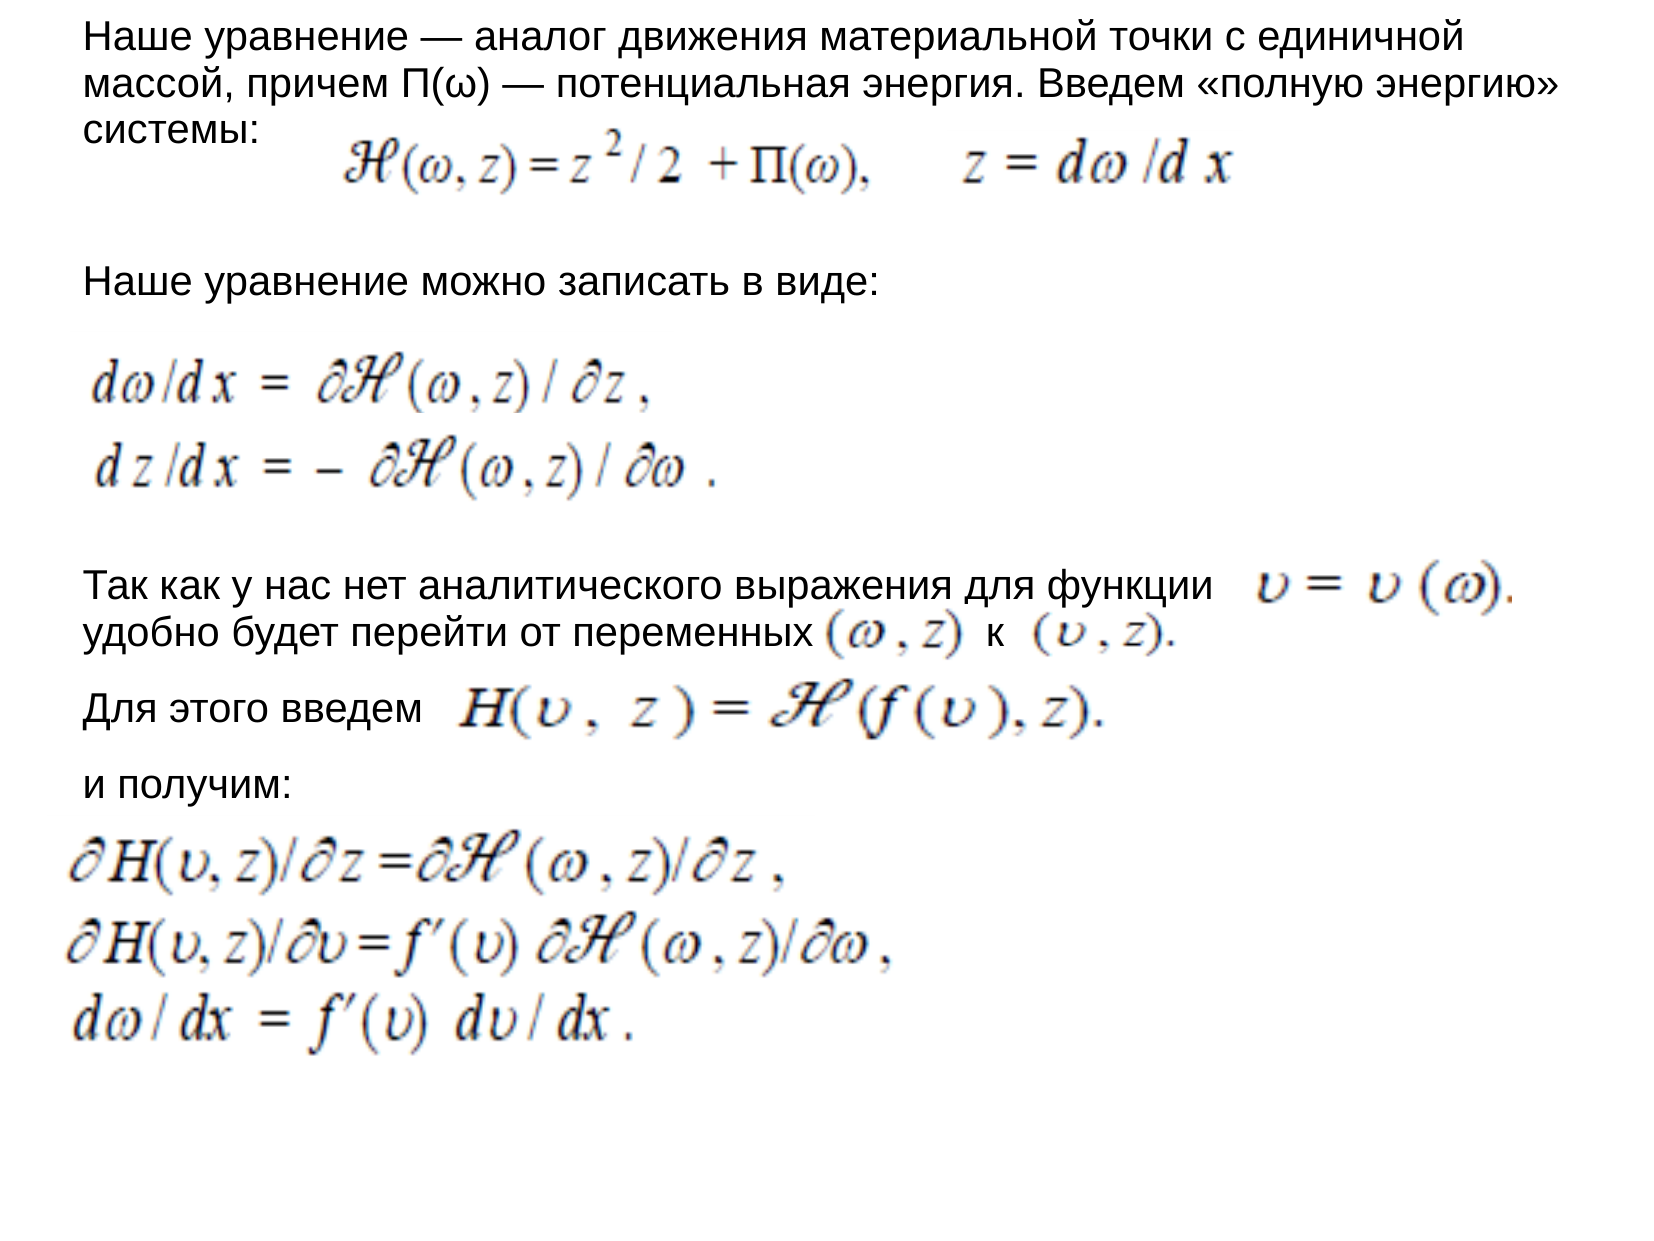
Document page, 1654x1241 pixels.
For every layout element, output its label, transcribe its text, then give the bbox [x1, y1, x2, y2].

picture [70, 330, 733, 508]
picture [437, 604, 1182, 756]
picture [323, 118, 898, 213]
picture [947, 129, 1243, 201]
list Наше уравнение — аналог движения материальной точки с единичной массой, причем П(ω) — потенциальная энергия. Введем «полную энергию» системы: Наше уравнение можно записать в виде: Так как у нас нет аналитического выражения для функции , удобно будет перейти от переменных к Для этого введем и получим: [82, 13, 1571, 1205]
picture [1240, 548, 1512, 620]
picture [47, 814, 905, 1063]
